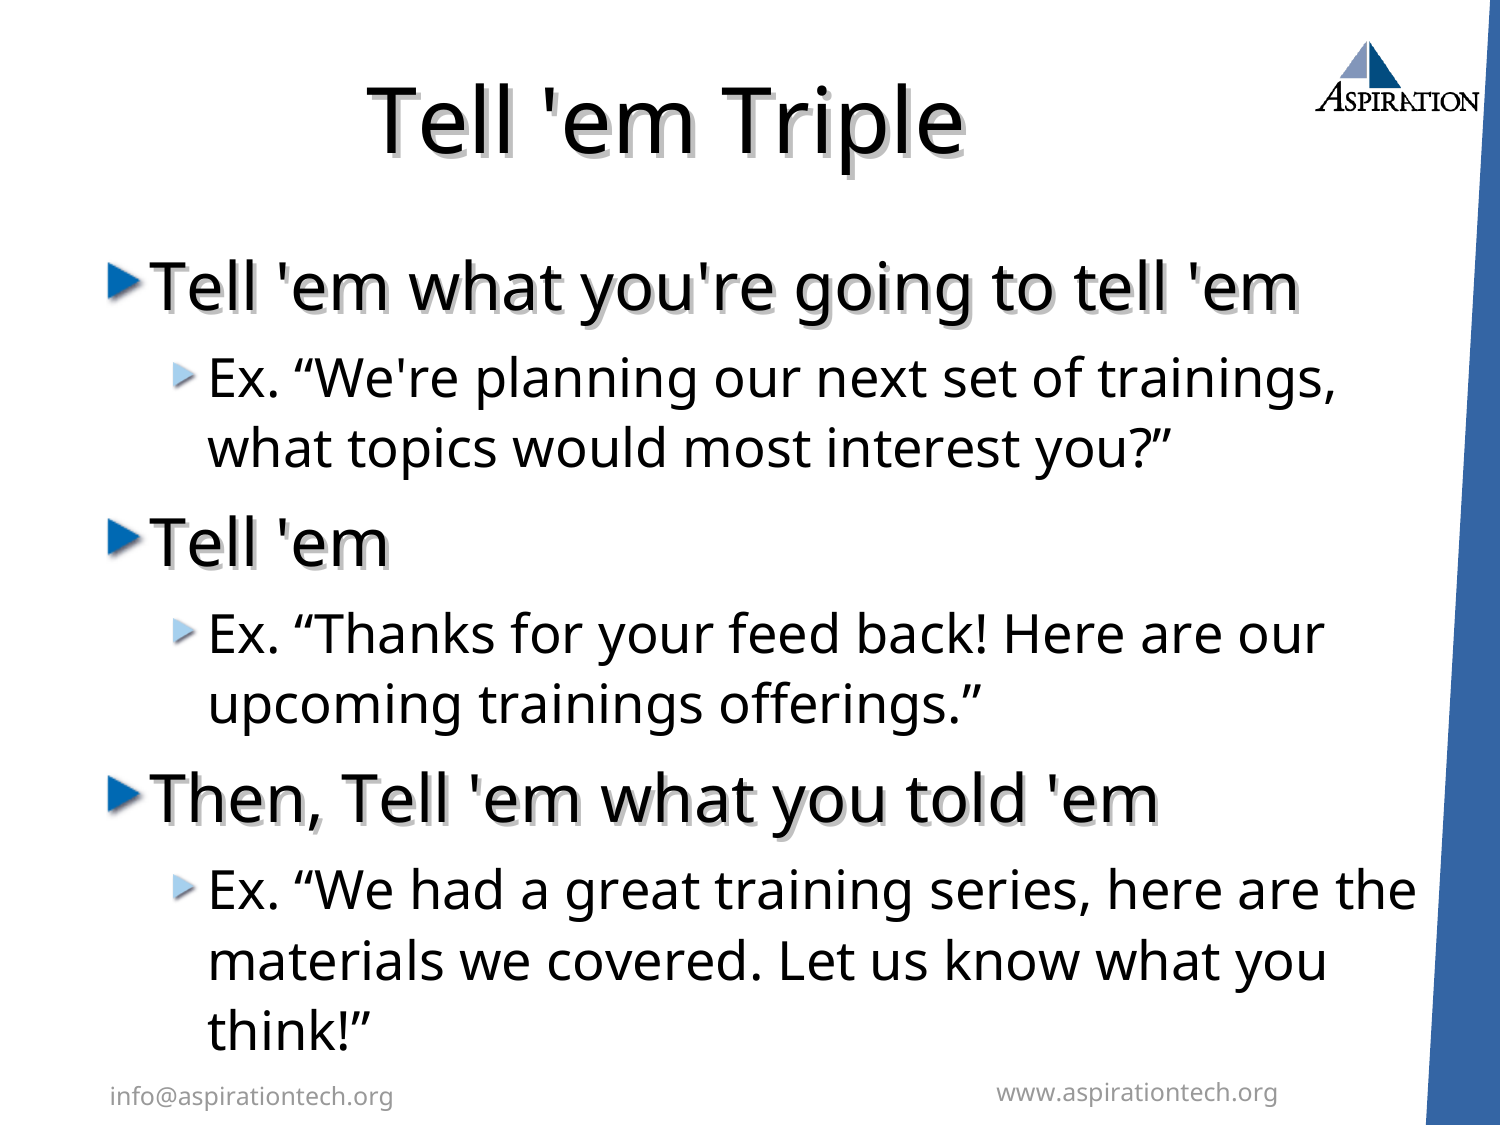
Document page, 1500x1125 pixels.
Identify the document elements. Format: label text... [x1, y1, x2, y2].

title Tell 'em Triple [49, 19, 1284, 206]
picture [1315, 41, 1480, 120]
list Tell 'em what you're going to tell 'em Ex. “We're planning our next set of trainings, what topics would most interest you?” Tell 'em Ex. “Thanks for your feed back! Here are our upcoming trainings offerings.” Then, Tell 'em what you told 'em Ex. “We had a great training series, here are the materials we covered. Let us know what you think!” [49, 238, 1447, 992]
